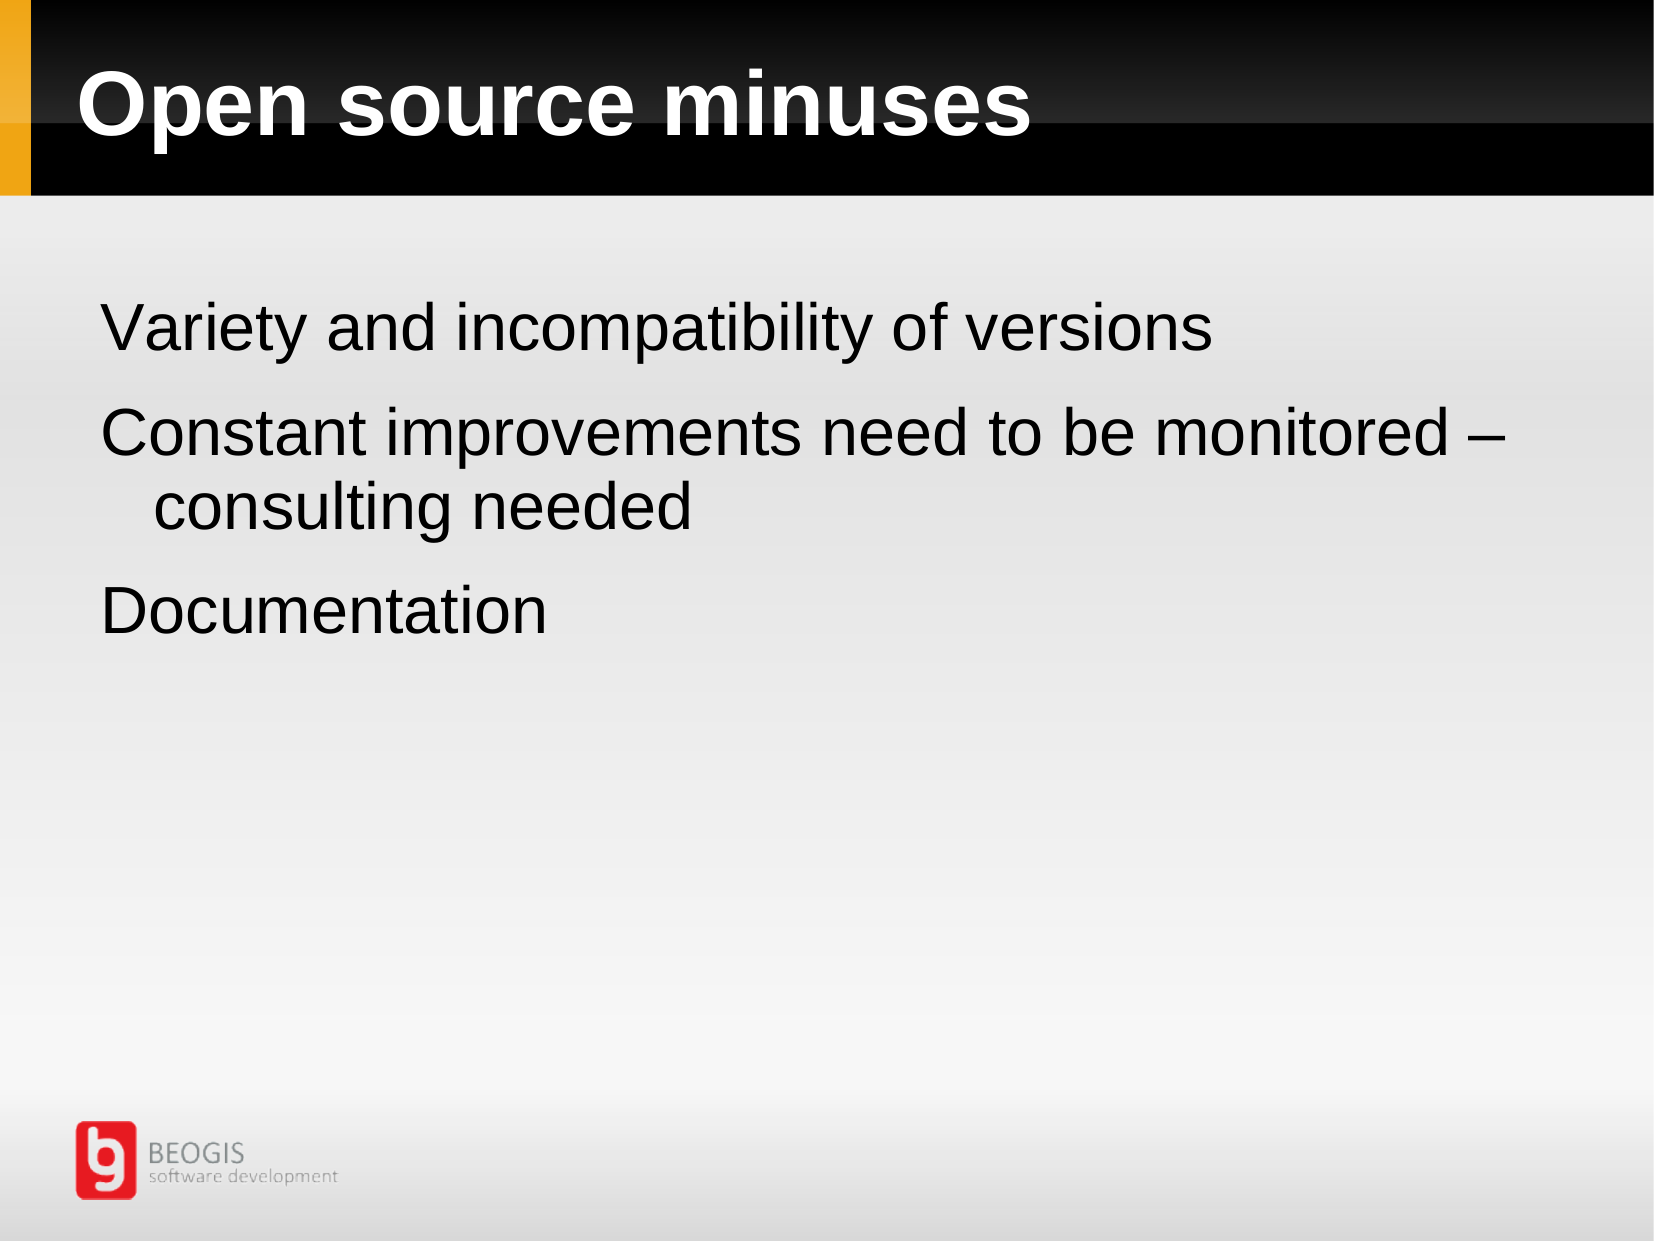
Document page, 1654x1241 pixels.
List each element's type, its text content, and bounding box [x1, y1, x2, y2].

list Variety and incompatibility of versions Constant improvements need to be monitored – consulting needed Documentation [82, 290, 1571, 1094]
title Open source minuses [76, 7, 1565, 200]
picture [0, 0, 1654, 1241]
